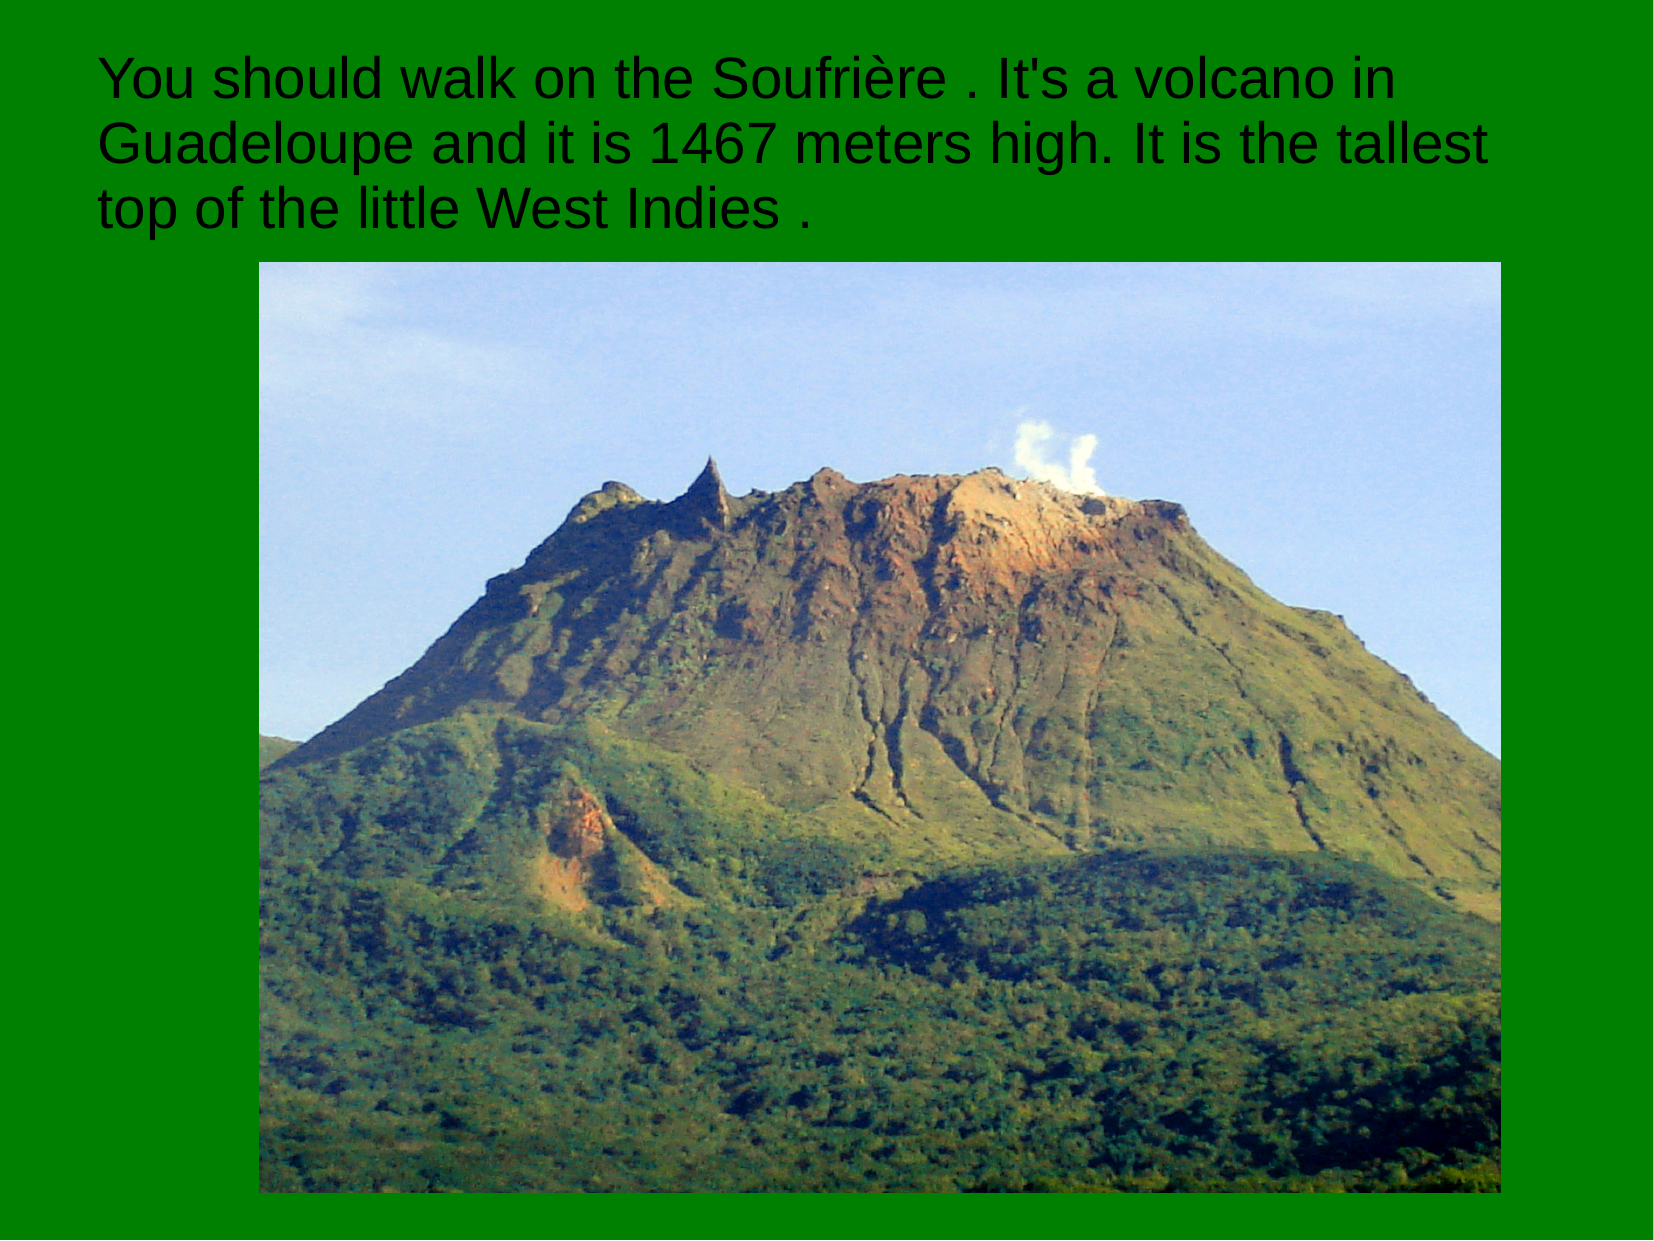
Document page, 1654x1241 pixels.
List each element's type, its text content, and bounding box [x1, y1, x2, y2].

text_box You should walk on the Soufrière . It's a volcano in Guadeloupe and it is 1467 meters high. It is the tallest top of the little West Indies . [82, 38, 1560, 249]
picture [259, 262, 1501, 1193]
